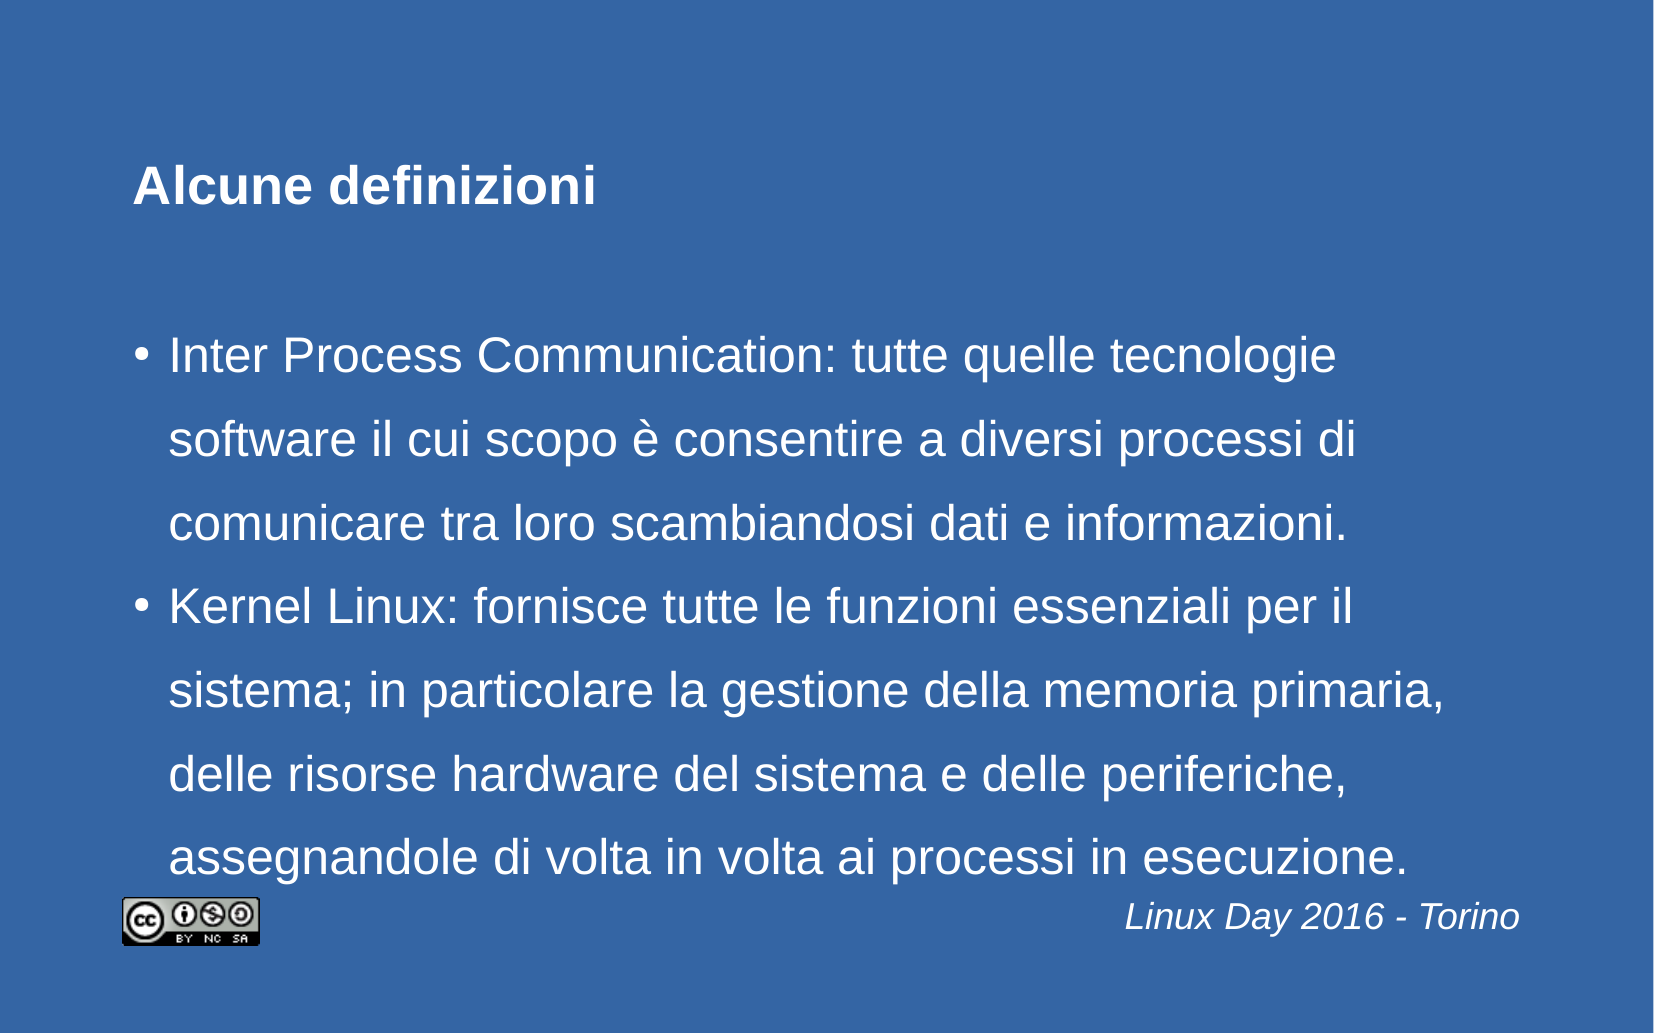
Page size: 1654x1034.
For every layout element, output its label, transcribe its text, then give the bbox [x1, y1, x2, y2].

picture [122, 897, 260, 946]
text_box Linux Day 2016 - Torino [1109, 887, 1536, 1034]
text_box Alcune definizioni Inter Process Communication: tutte quelle tecnologie software il cui scopo è consentire a diversi processi di comunicare tra loro scambiandosi dati e informazioni. Kernel Linux: fornisce tutte le funzioni essenziali per il sistema; in particolare la gestione della memoria primaria, delle risorse hardware del sistema e delle periferiche, assegnandole di volta in volta ai processi in esecuzione. [118, 118, 1536, 947]
